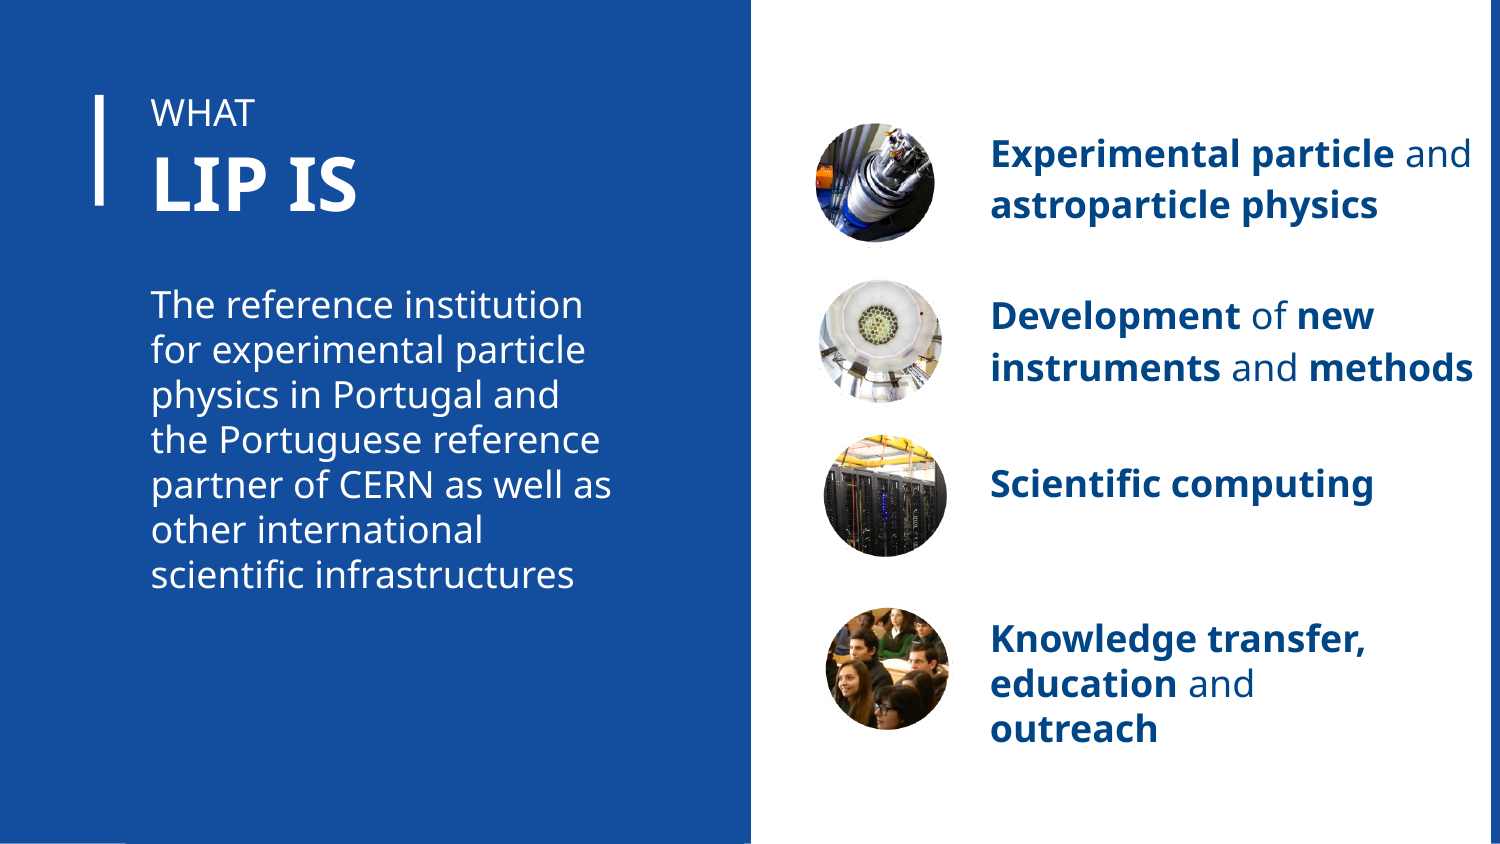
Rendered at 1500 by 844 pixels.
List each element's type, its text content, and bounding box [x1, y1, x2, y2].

picture [819, 430, 951, 561]
text_box Scientific computing [899, 445, 1500, 593]
text_box [125, 0, 745, 844]
picture [821, 603, 953, 734]
text_box Development of new instruments and methods [899, 270, 1500, 418]
text_box WHAT LIP IS [135, 61, 697, 252]
picture [814, 275, 899, 407]
picture [809, 117, 899, 249]
text_box Experimental particle and astroparticle physics [899, 108, 1500, 256]
text_box The reference institution for experimental particle physics in Portugal and the Portuguese reference partner of CERN as well as other international scientific infrastructures [135, 266, 643, 396]
text_box Knowledge transfer, education and outreach [899, 600, 1432, 748]
